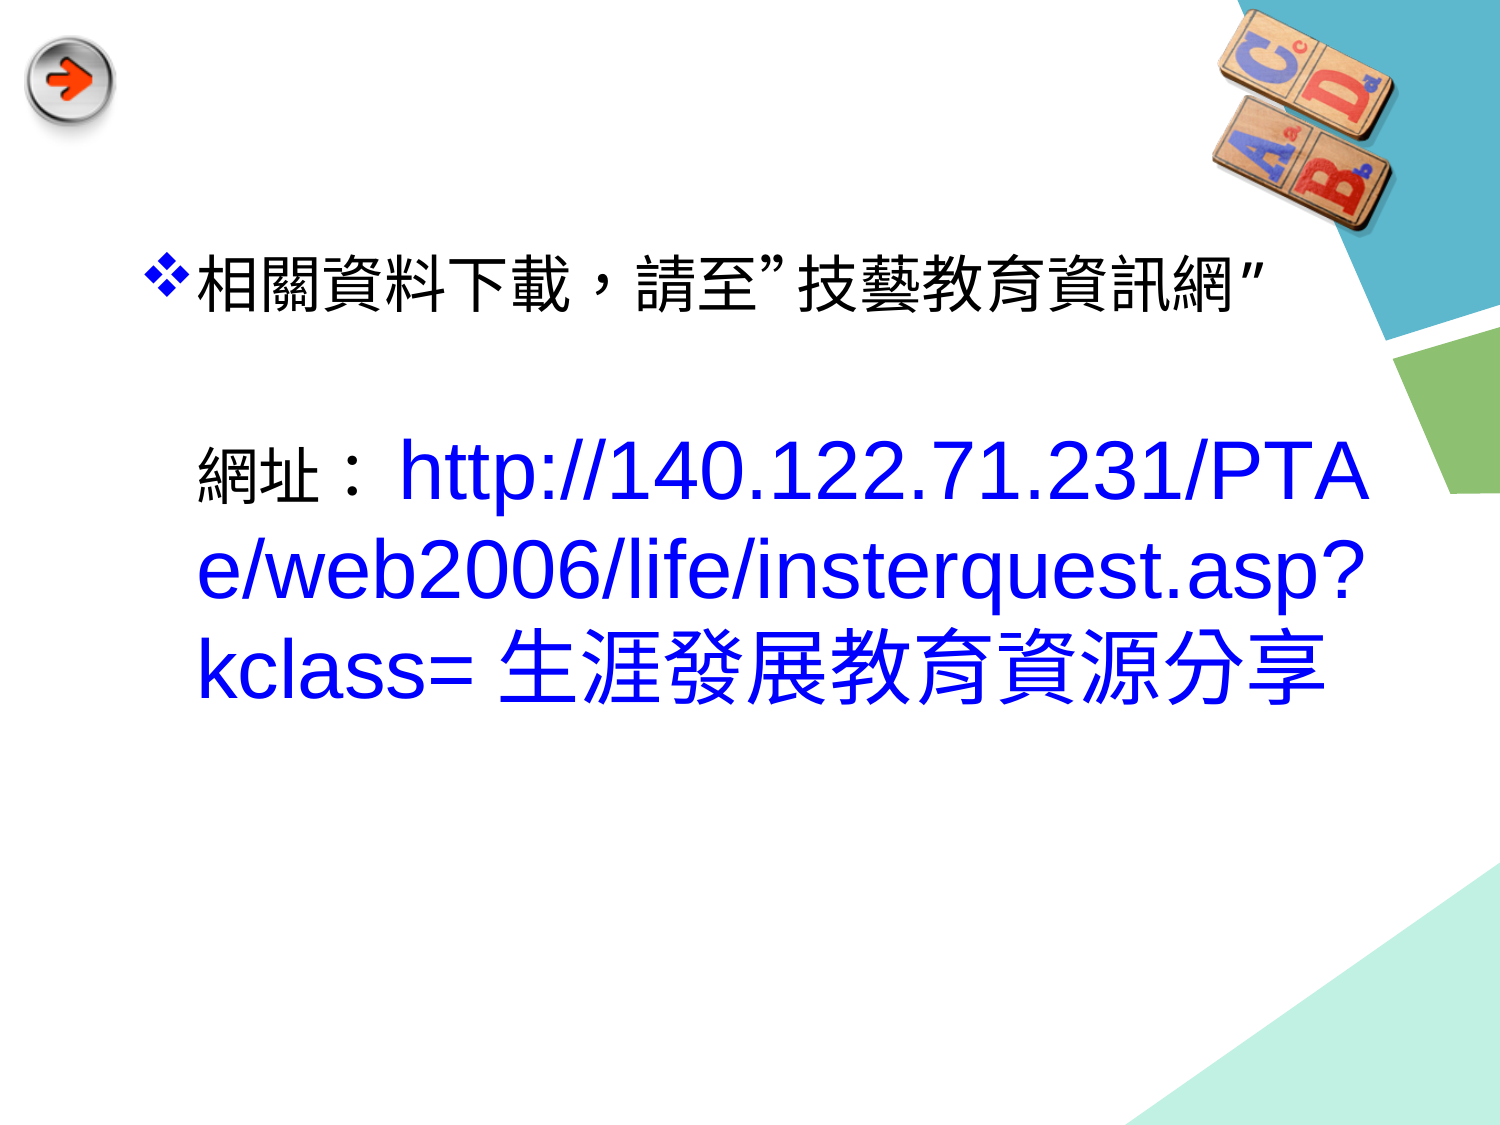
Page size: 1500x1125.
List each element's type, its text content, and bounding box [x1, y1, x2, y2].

picture [24, 35, 118, 150]
picture [1212, 8, 1399, 237]
text_box 相關資料下載，請至”技藝教育資訊網” 網址：http://140.122.71.231/PTAe/web2006/life/insterquest.asp?kclass=生涯發展教育資源分享 [125, 237, 1401, 1125]
